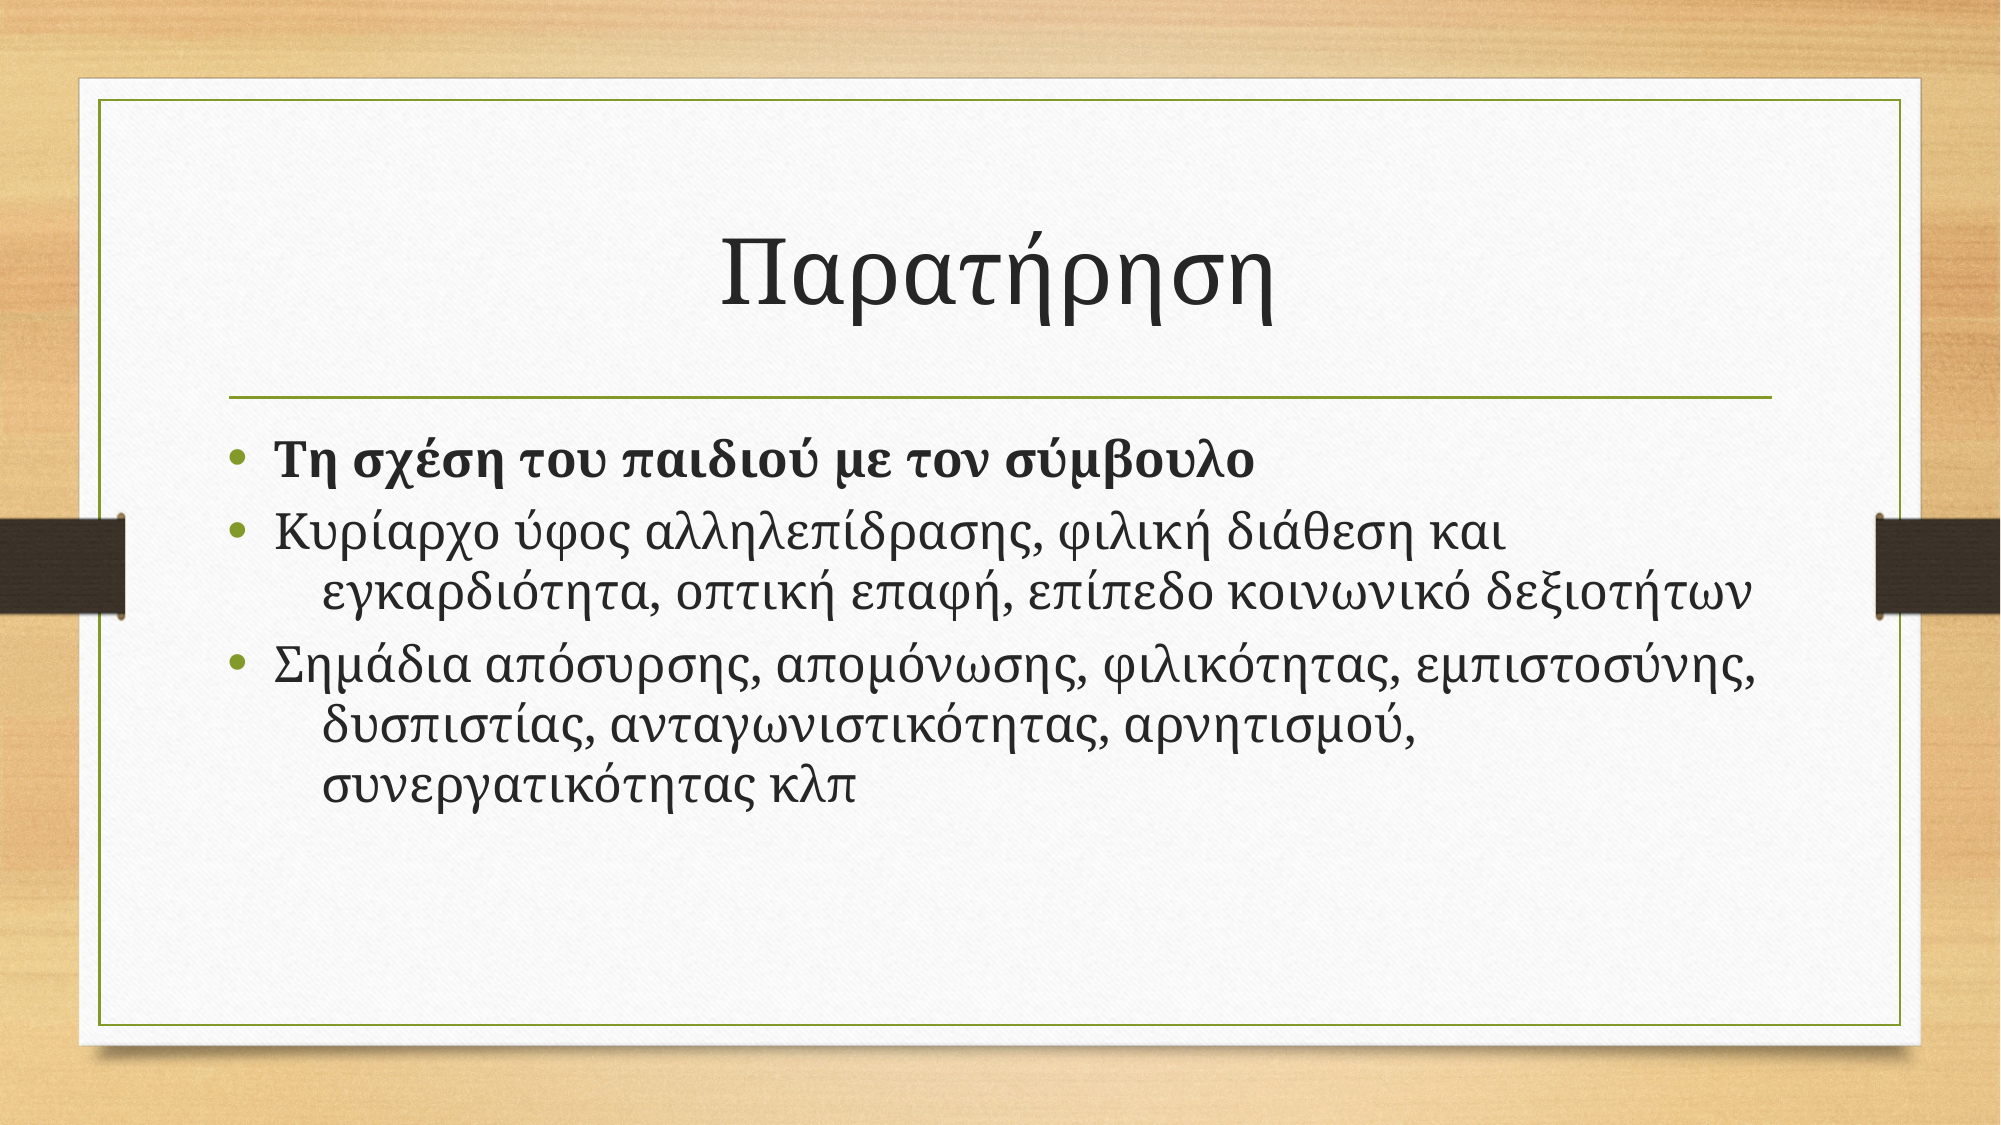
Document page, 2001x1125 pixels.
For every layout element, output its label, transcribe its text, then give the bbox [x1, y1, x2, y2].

title Παρατήρηση [212, 161, 1788, 376]
list Τη σχέση του παιδιού με τον σύμβουλο Κυρίαρχο ύφος αλληλεπίδρασης, φιλική διάθεση και εγκαρδιότητα, οπτική επαφή, επίπεδο κοινωνικό δεξιοτήτων Σημάδια απόσυρσης, απομόνωσης, φιλικότητας, εμπιστοσύνης, δυσπιστίας, ανταγωνιστικότητας, αρνητισμού, συνεργατικότητας κλπ [212, 419, 1788, 964]
